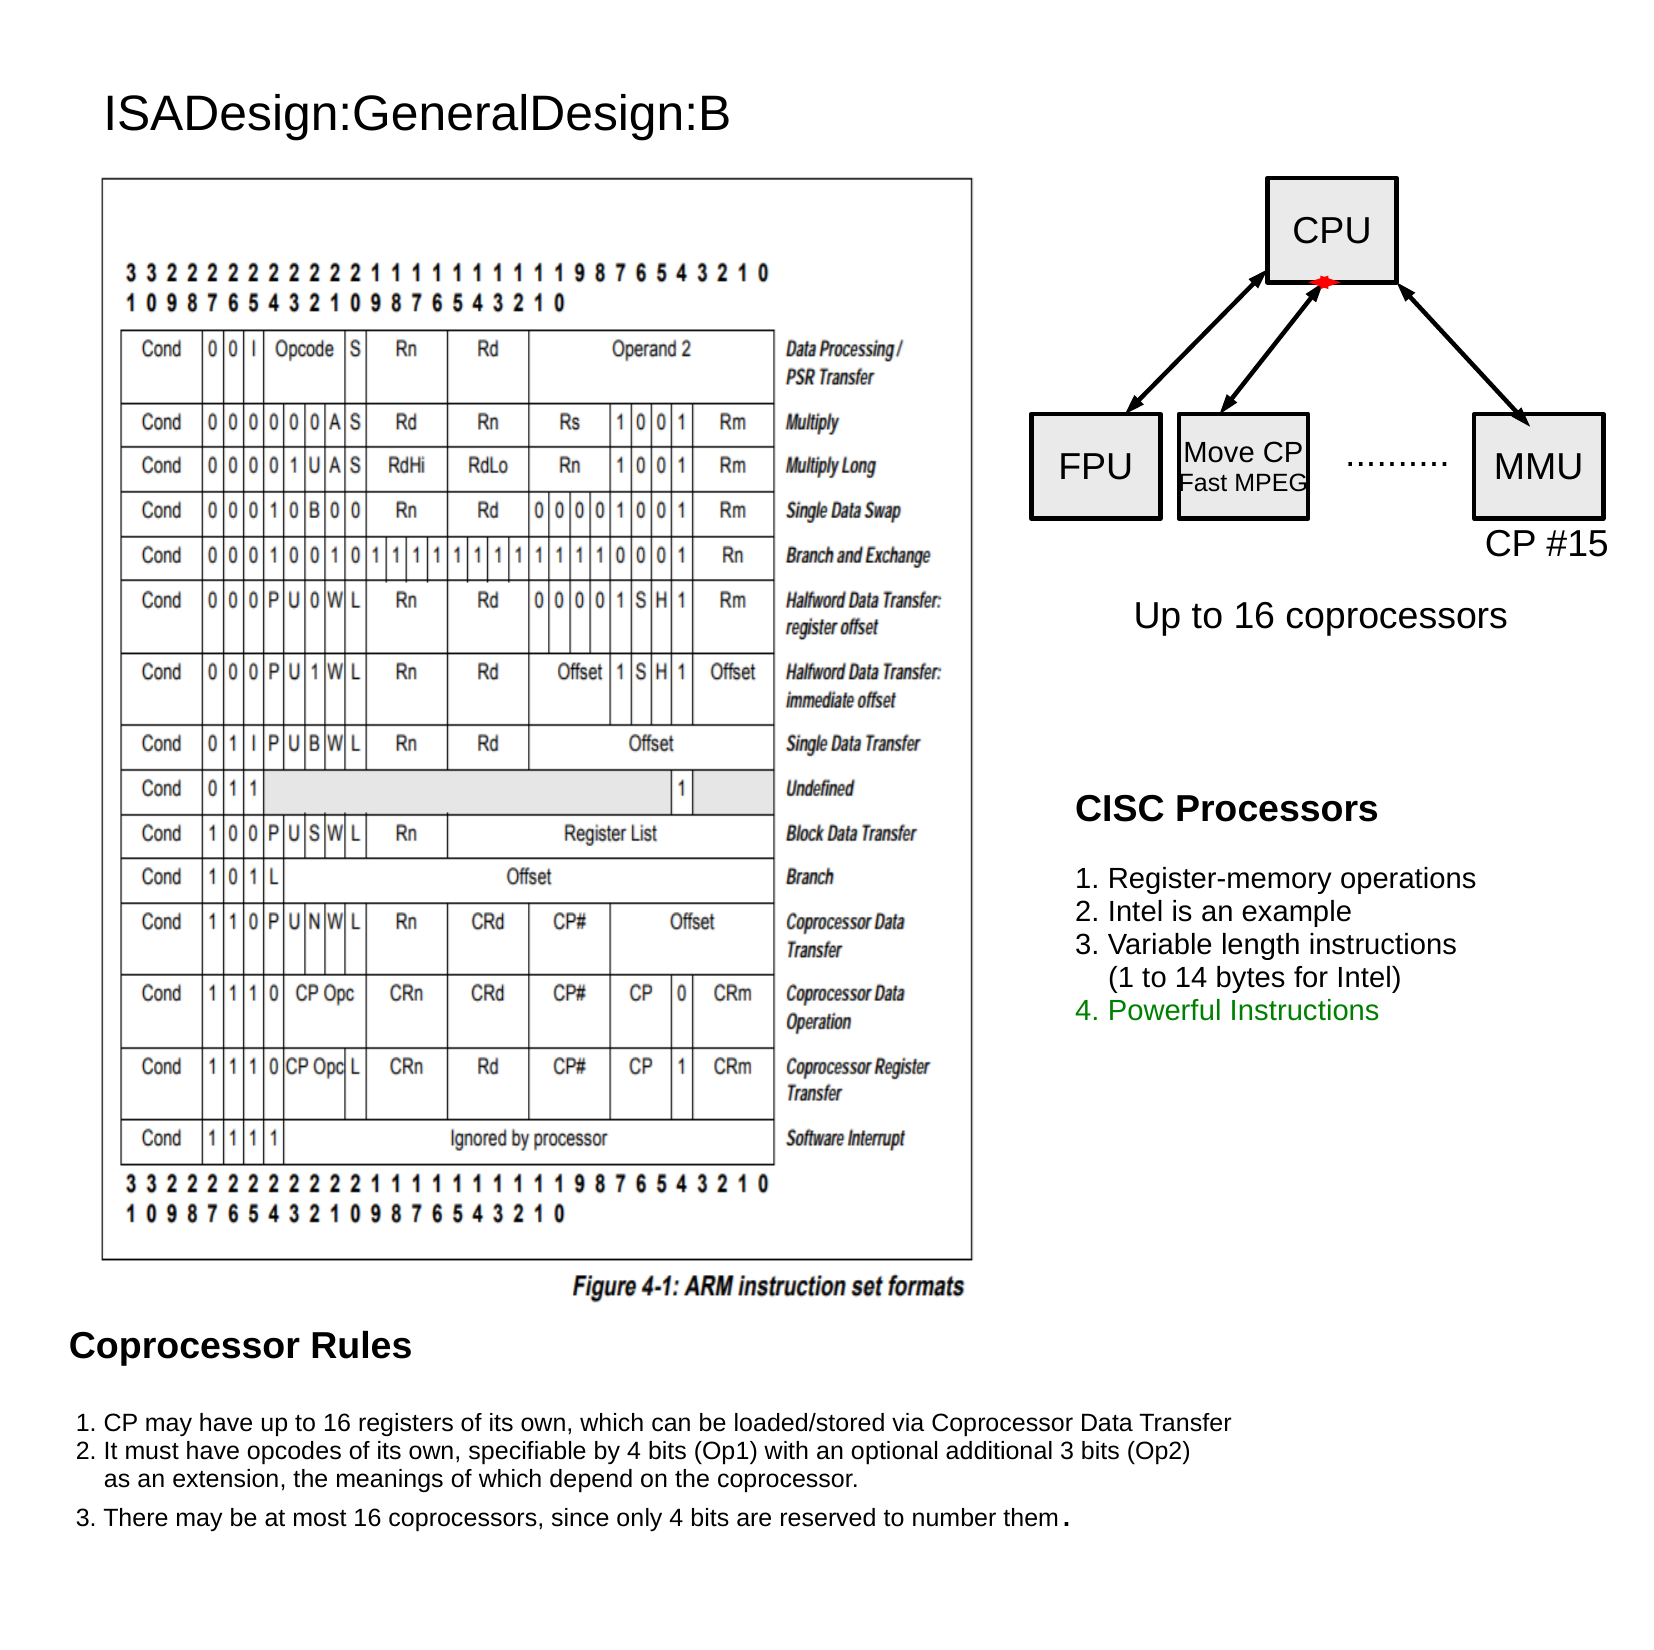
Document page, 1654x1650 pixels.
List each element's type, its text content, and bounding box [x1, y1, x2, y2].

text_box ISADesign:GeneralDesign:B [88, 78, 1076, 166]
text_box MMU [1474, 414, 1604, 513]
text_box Up to 16 coprocessors [1116, 584, 1526, 646]
text_box CISC Processors 1. Register-memory operations 2. Intel is an example 3. Variable length instructions (1 to 14 bytes for Intel) 4. Powerful Instructions [1058, 777, 1494, 1103]
text_box .......... [1328, 423, 1468, 485]
picture [88, 165, 1006, 1309]
text_box CP #15 [1467, 513, 1627, 575]
text_box Coprocessor Rules 1. CP may have up to 16 registers of its own, which can be loaded/stored via Coprocessor Data Transfer 2. It must have opcodes of its own, specifiable by 4 bits (Op1) with an optional additional 3 bits (Op2) as an extension, the meanings of which depend on the coprocessor. 3. There may be at most 16 coprocessors, since only 4 bits are reserved to number them. [51, 1314, 1252, 1589]
text_box Move CP Fast MPEG [1178, 414, 1309, 519]
text_box CPU [1267, 177, 1397, 283]
text_box FPU [1031, 414, 1161, 519]
